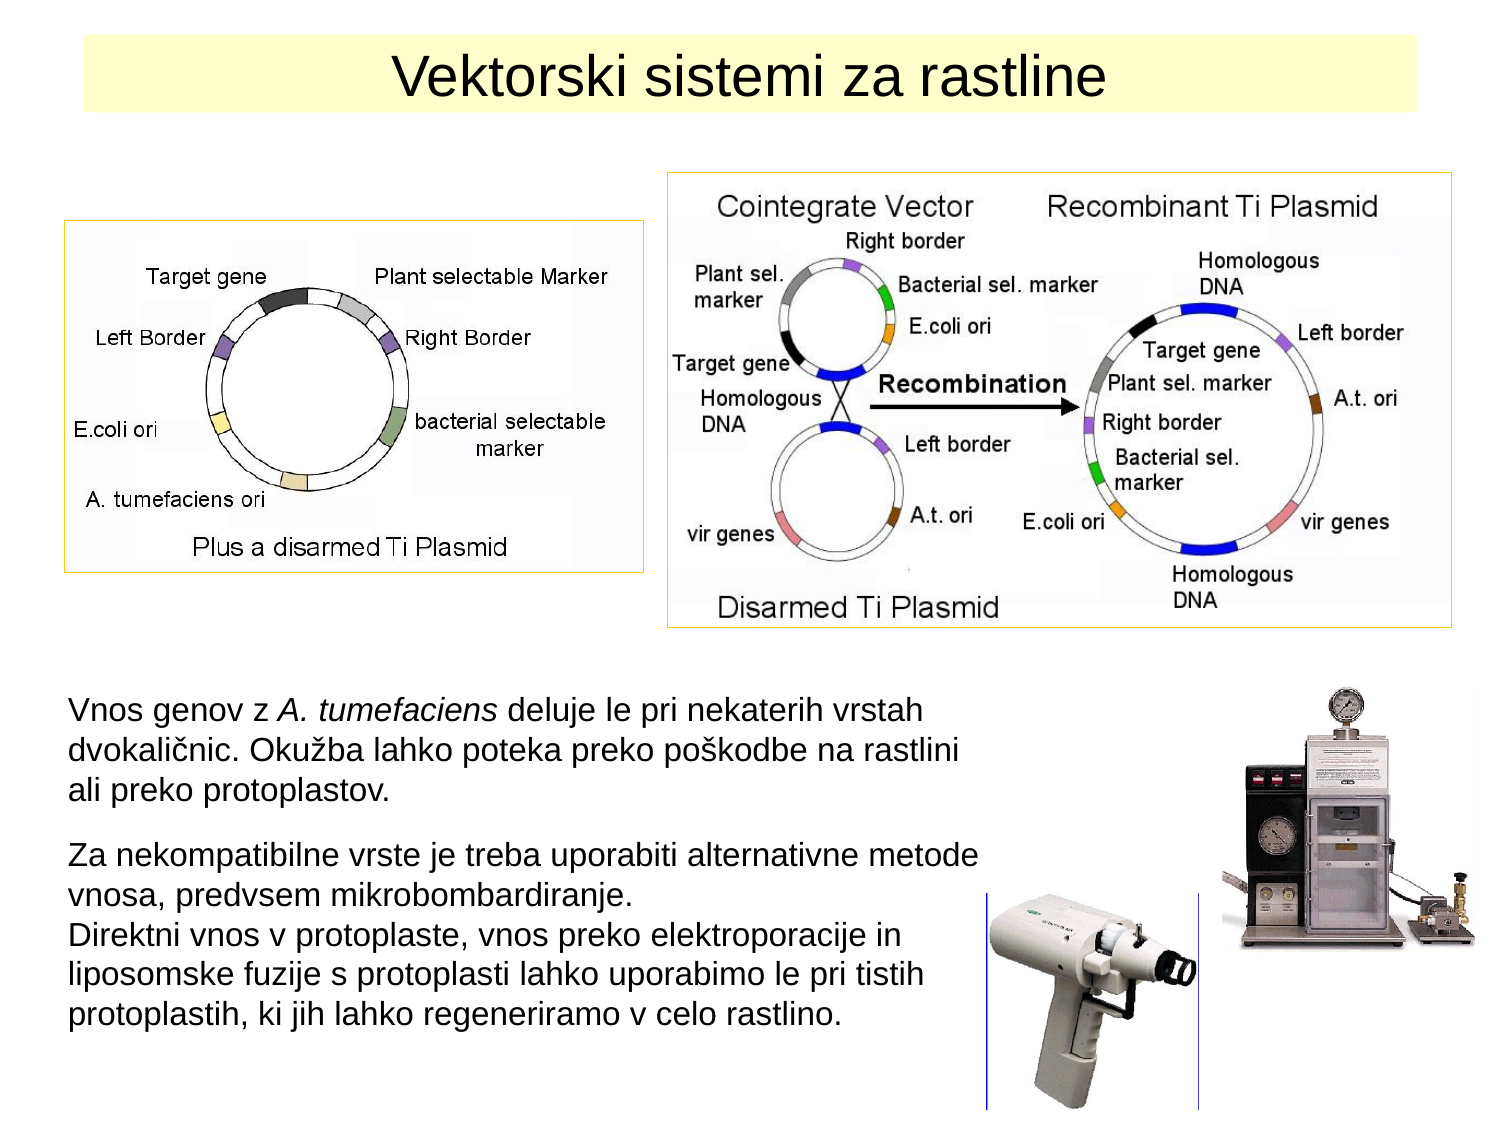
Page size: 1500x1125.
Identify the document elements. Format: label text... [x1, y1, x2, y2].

text_box Vnos genov z A. tumefaciens deluje le pri nekaterih vrstah dvokaličnic. Okužba lahko poteka preko poškodbe na rastlini ali preko protoplastov. Za nekompatibilne vrste je treba uporabiti alternativne metode vnosa, predvsem mikrobombardiranje. Direktni vnos v protoplaste, vnos preko elektroporacije in liposomske fuzije s protoplasti lahko uporabimo le pri tistih protoplastih, ki jih lahko regeneriramo v celo rastlino. [53, 680, 1010, 1040]
text_box Vektorski sistemi za rastline [83, 34, 1417, 113]
picture [986, 893, 1199, 1110]
picture [64, 220, 644, 573]
picture [1222, 686, 1476, 953]
picture [667, 172, 1452, 628]
